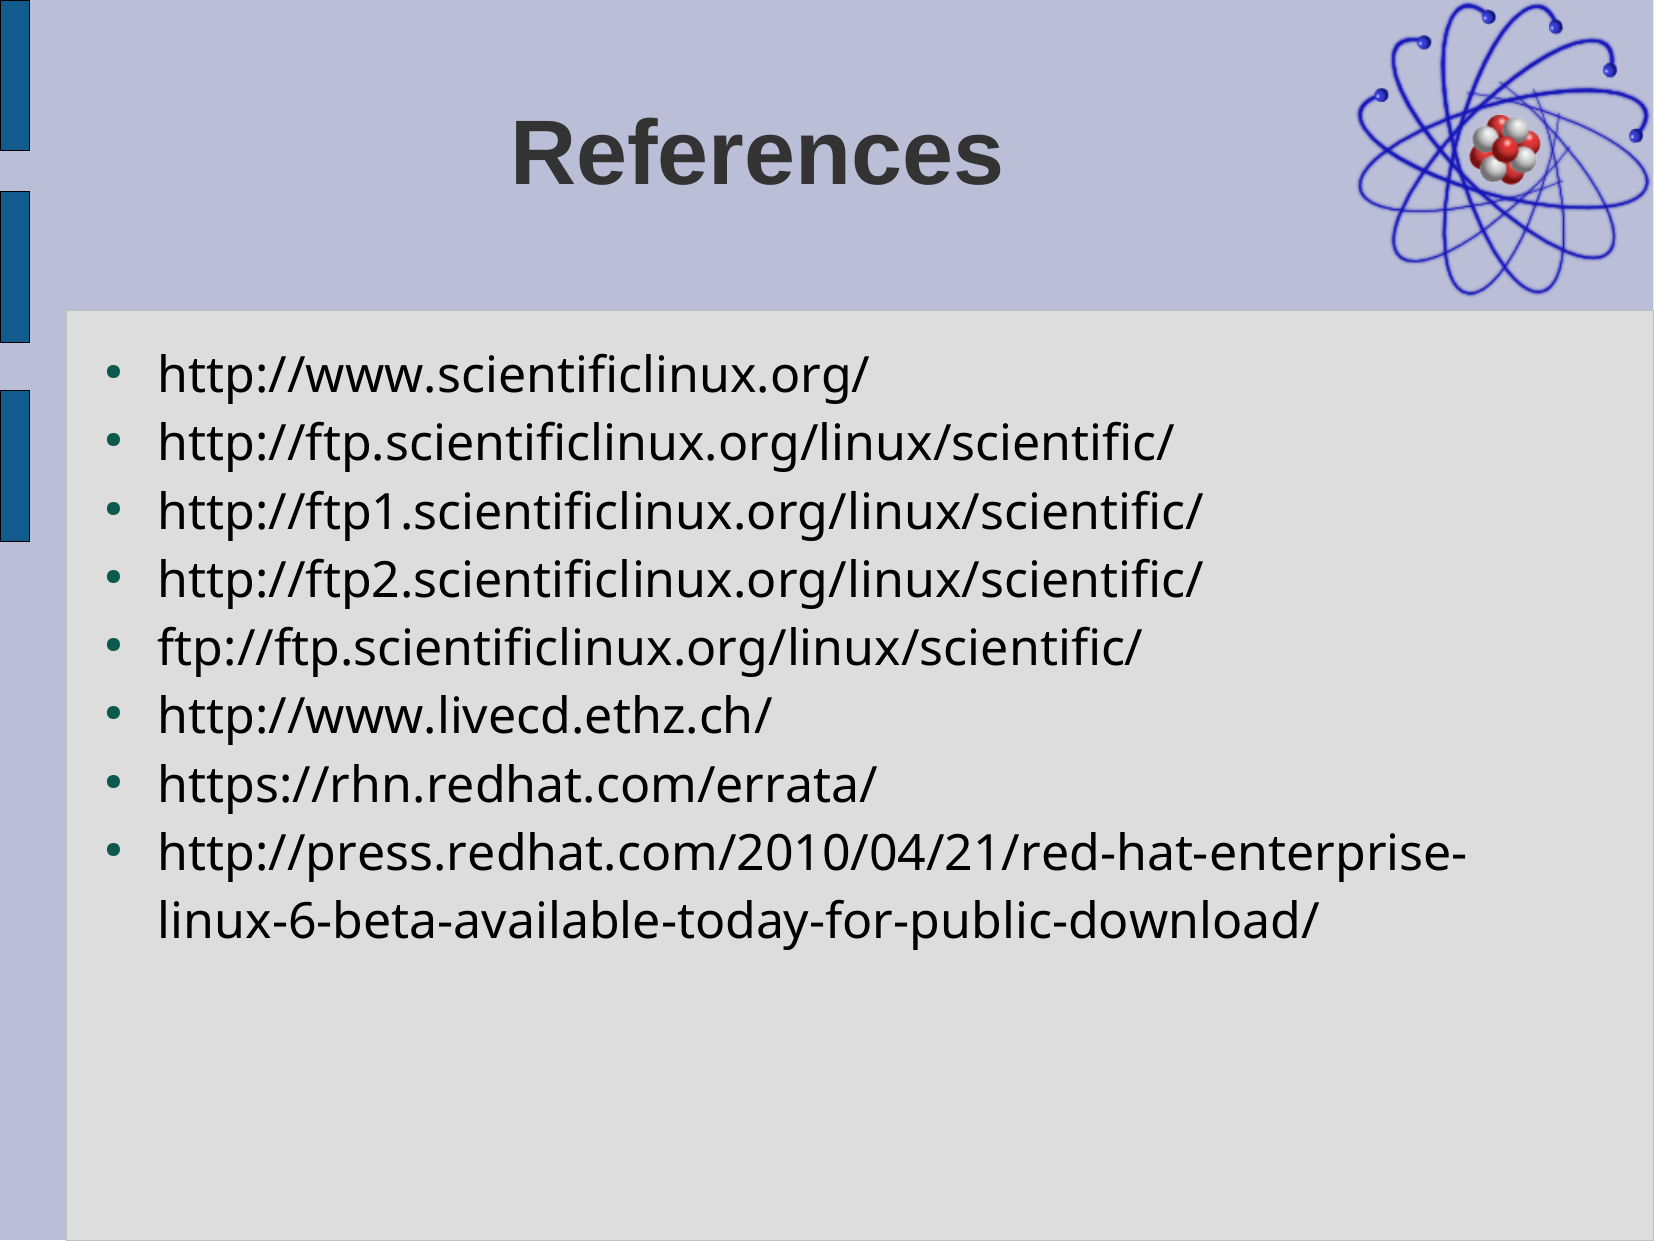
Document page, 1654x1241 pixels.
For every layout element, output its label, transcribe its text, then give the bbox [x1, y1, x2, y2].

list http://www.scientificlinux.org/ http://ftp.scientificlinux.org/linux/scientific/ http://ftp1.scientificlinux.org/linux/scientific/ http://ftp2.scientificlinux.org/linux/scientific/ ftp://ftp.scientificlinux.org/linux/scientific/ http://www.livecd.ethz.ch/ https://rhn.redhat.com/errata/ http://press.redhat.com/2010/04/21/red-hat-enterprise-linux-6-beta-available-today-for-public-download/ [86, 339, 1576, 901]
picture [1353, 0, 1654, 301]
title References [82, 49, 1353, 257]
